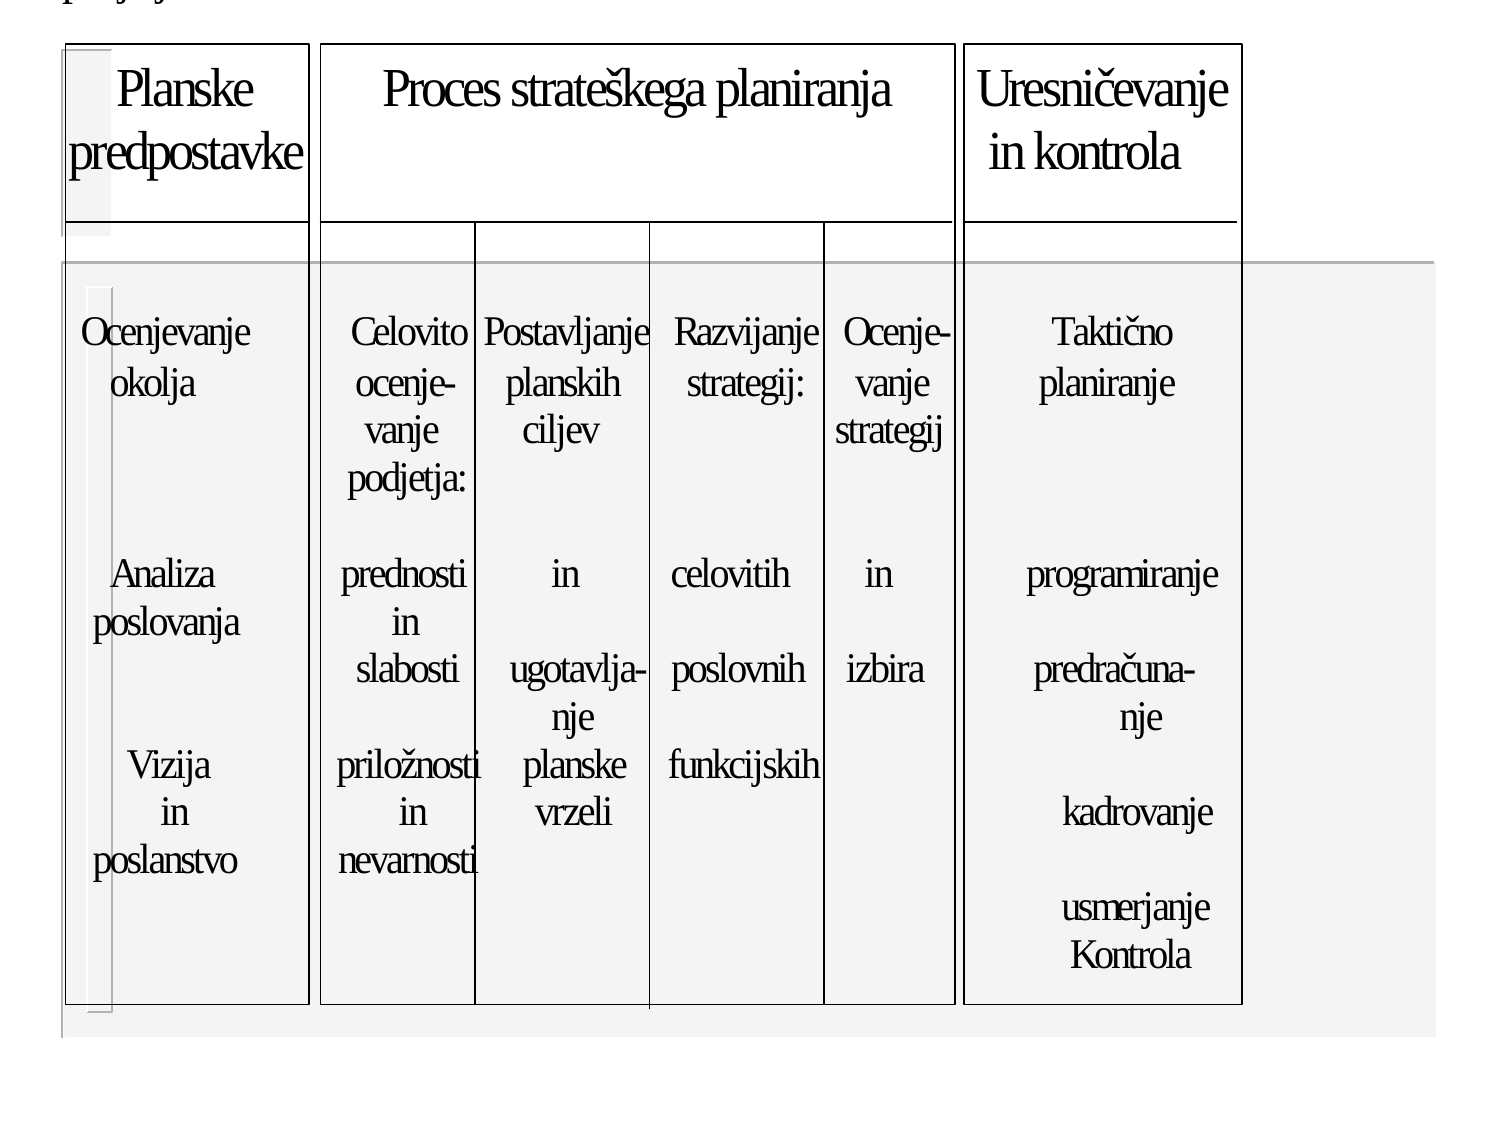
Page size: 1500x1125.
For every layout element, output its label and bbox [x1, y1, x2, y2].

picture [62, 0, 1469, 1019]
